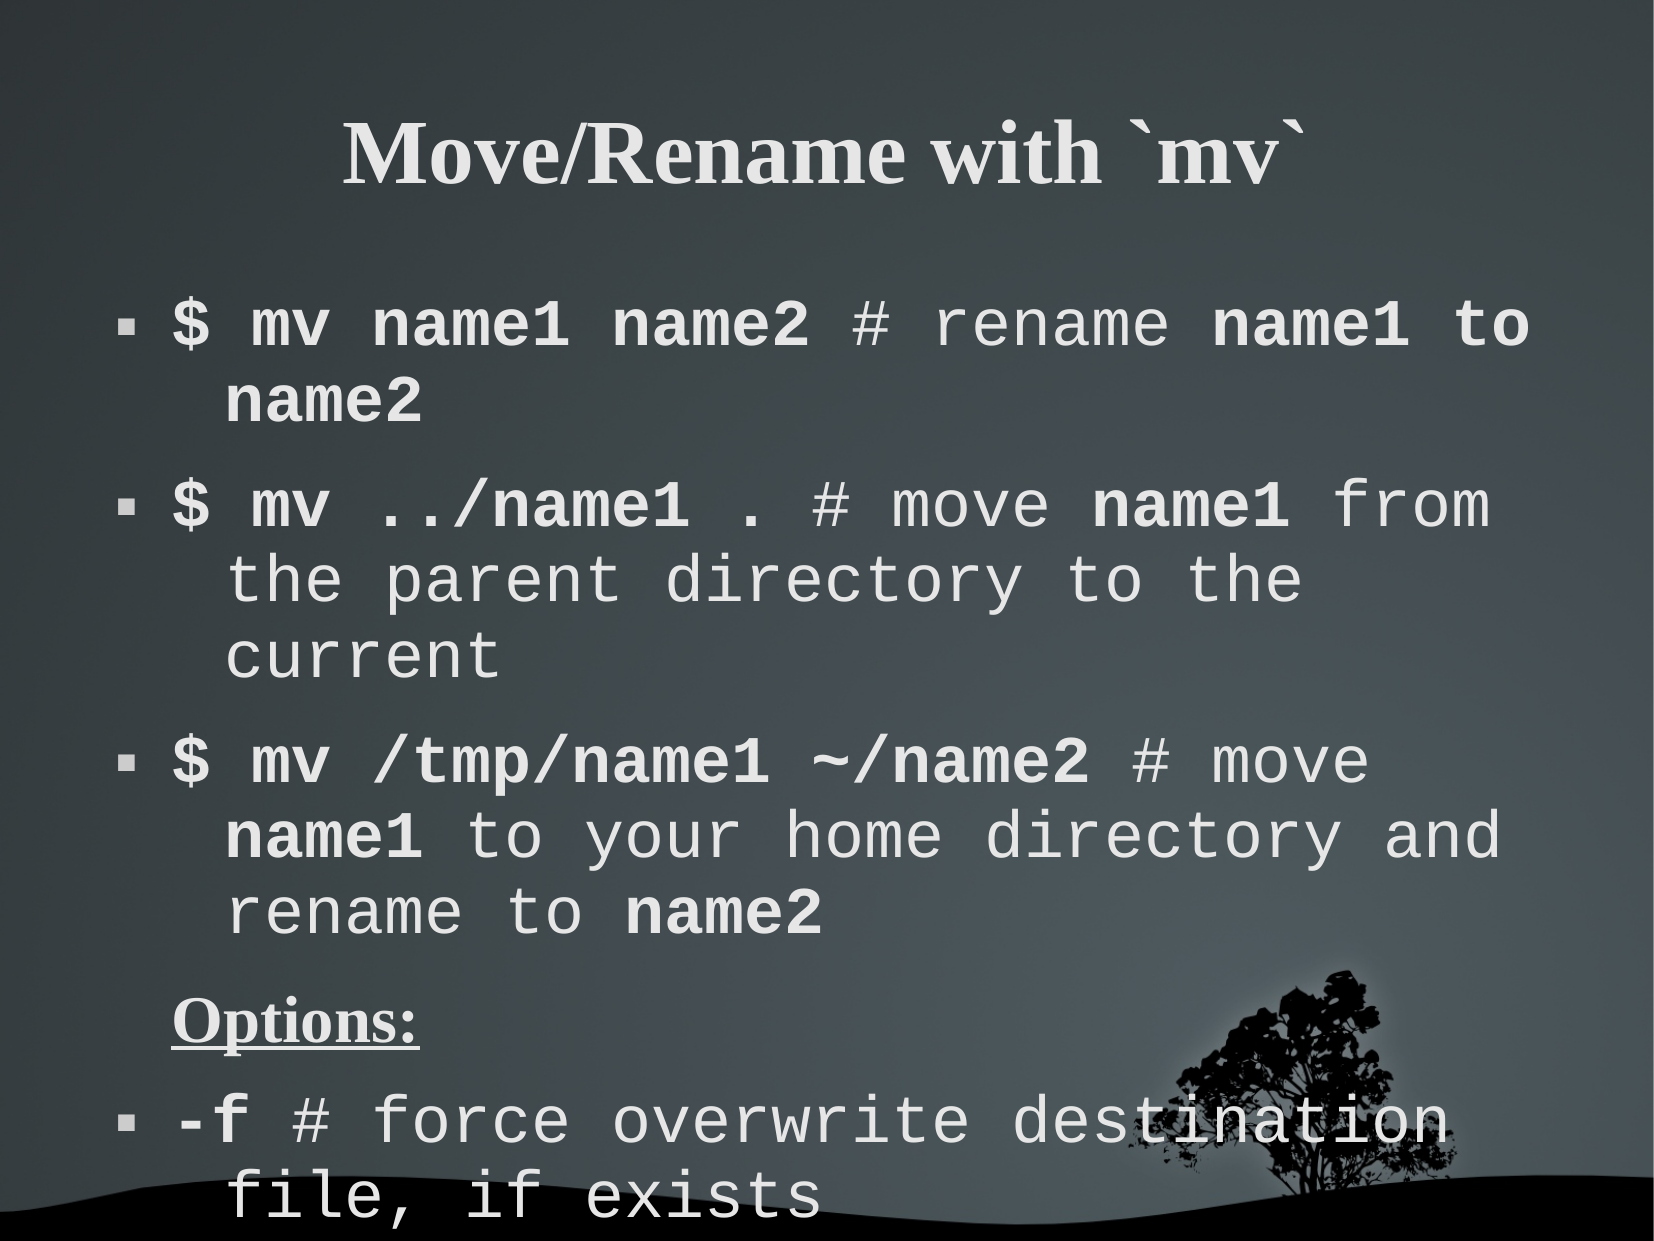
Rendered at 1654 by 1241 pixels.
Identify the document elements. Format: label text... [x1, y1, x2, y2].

picture [0, 0, 1654, 1241]
list $ mv name1 name2 # rename name1 to name2 $ mv ../name1 . # move name1 from the parent directory to the current $ mv /tmp/name1 ~/name2 # move name1 to your home directory and rename to name2 Options: -f # force overwrite destination file, if exists -i # interactively confirm if you want the destination file to be overwritten [82, 290, 1571, 1216]
title Move/Rename with `mv` [82, 49, 1571, 257]
